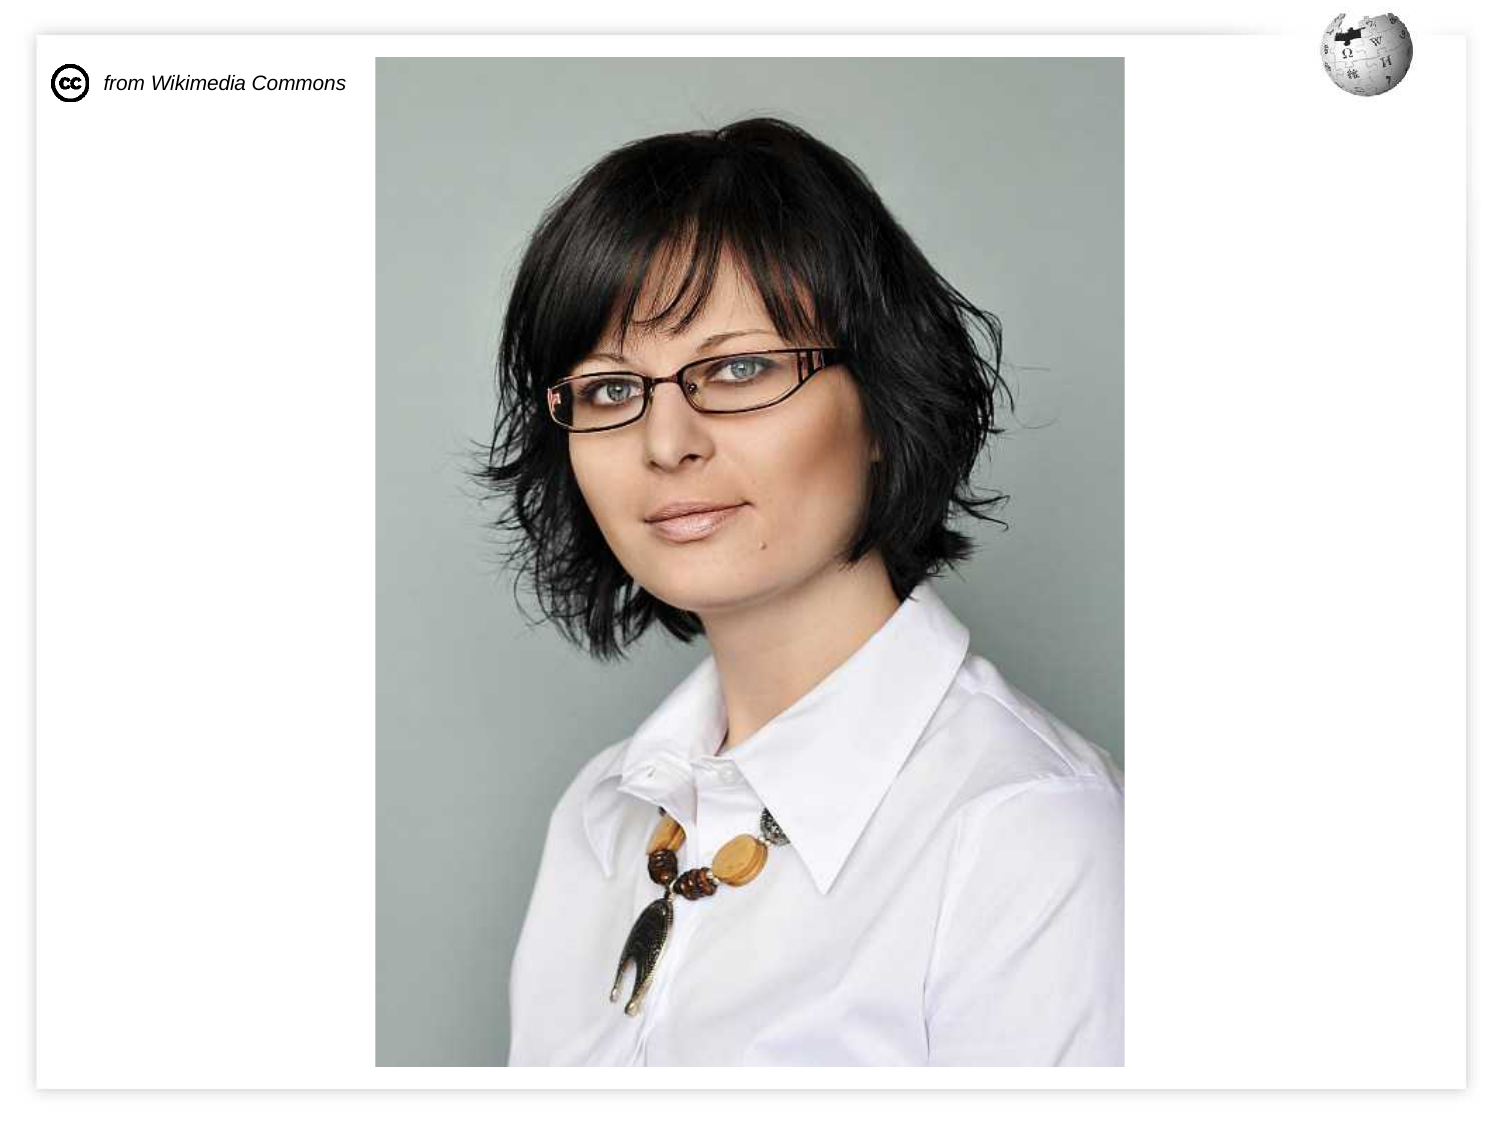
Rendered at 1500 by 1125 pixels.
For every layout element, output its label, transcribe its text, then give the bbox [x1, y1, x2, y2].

picture [0, 0, 1500, 1125]
text_box from Wikimedia Commons [88, 64, 427, 103]
